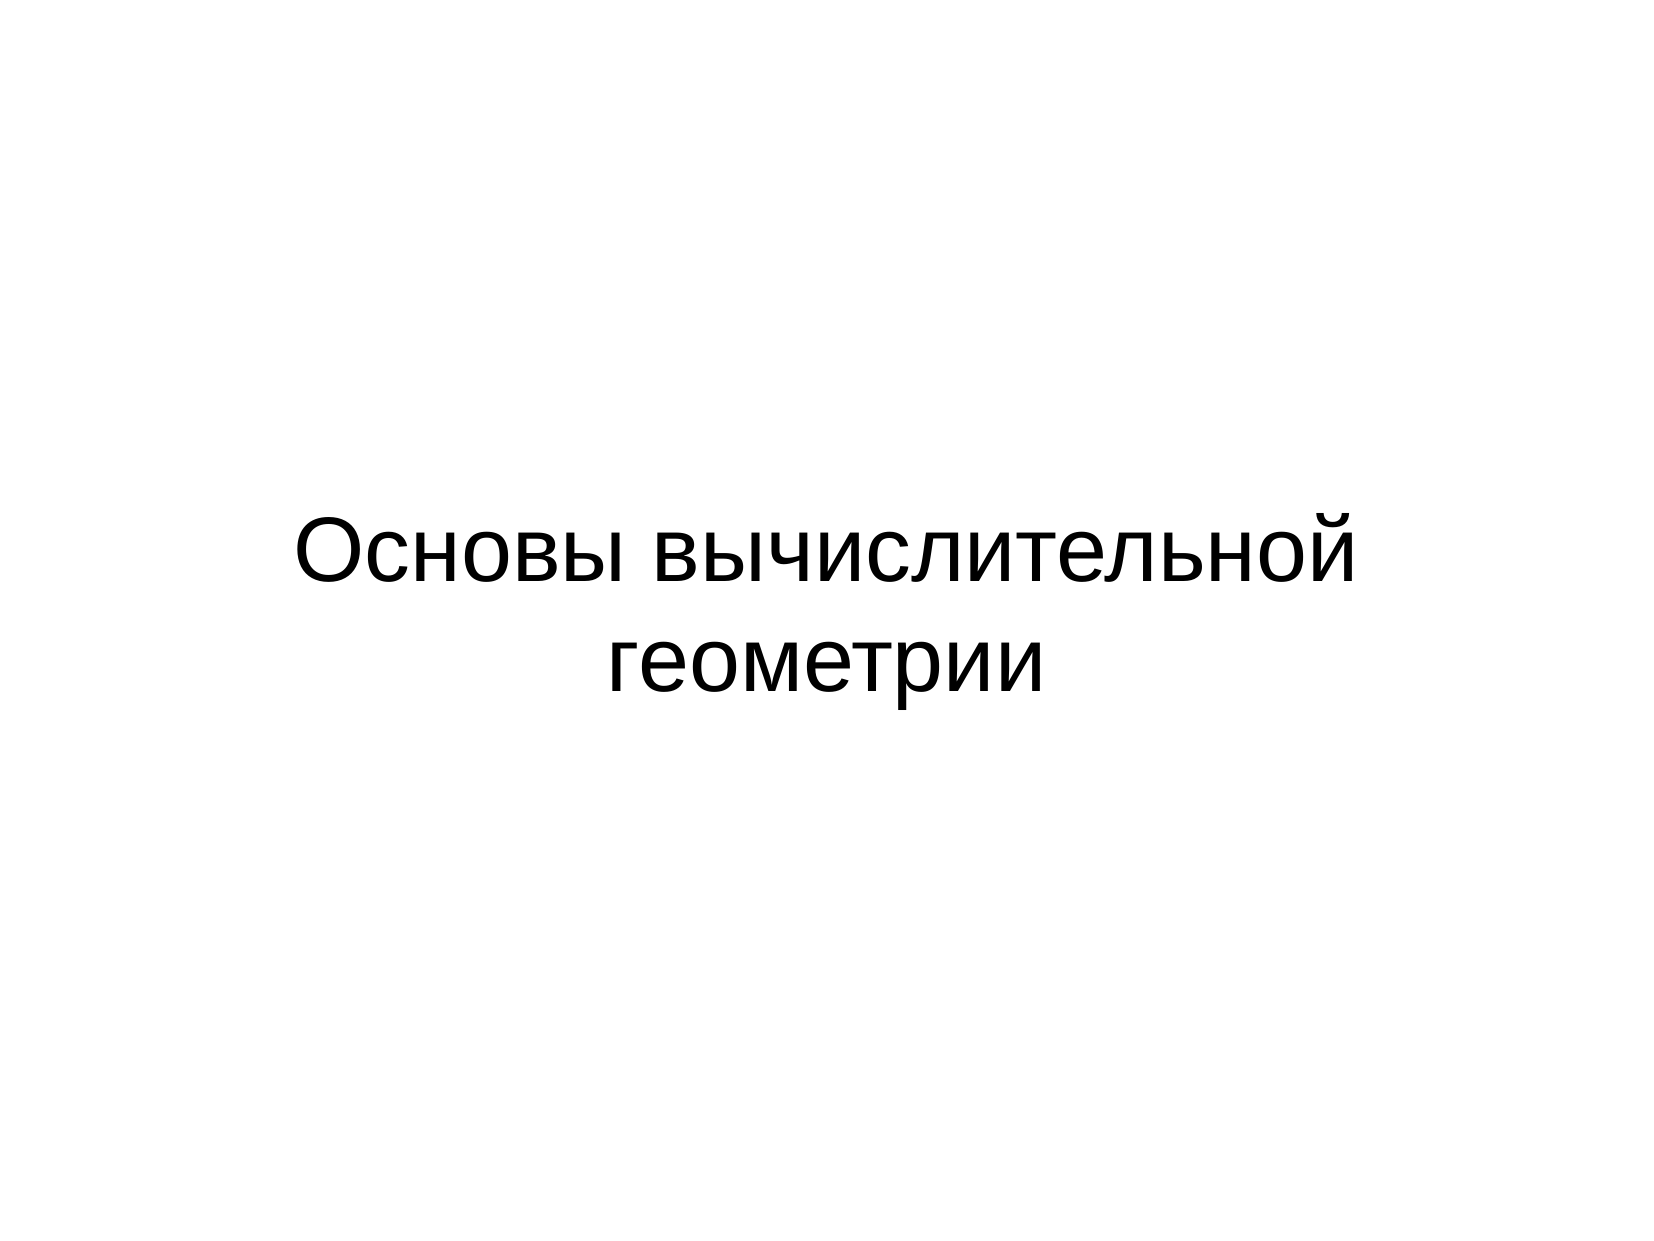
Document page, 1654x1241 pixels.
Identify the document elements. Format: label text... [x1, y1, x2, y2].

title Основы вычислительной геометрии [82, 489, 1571, 697]
